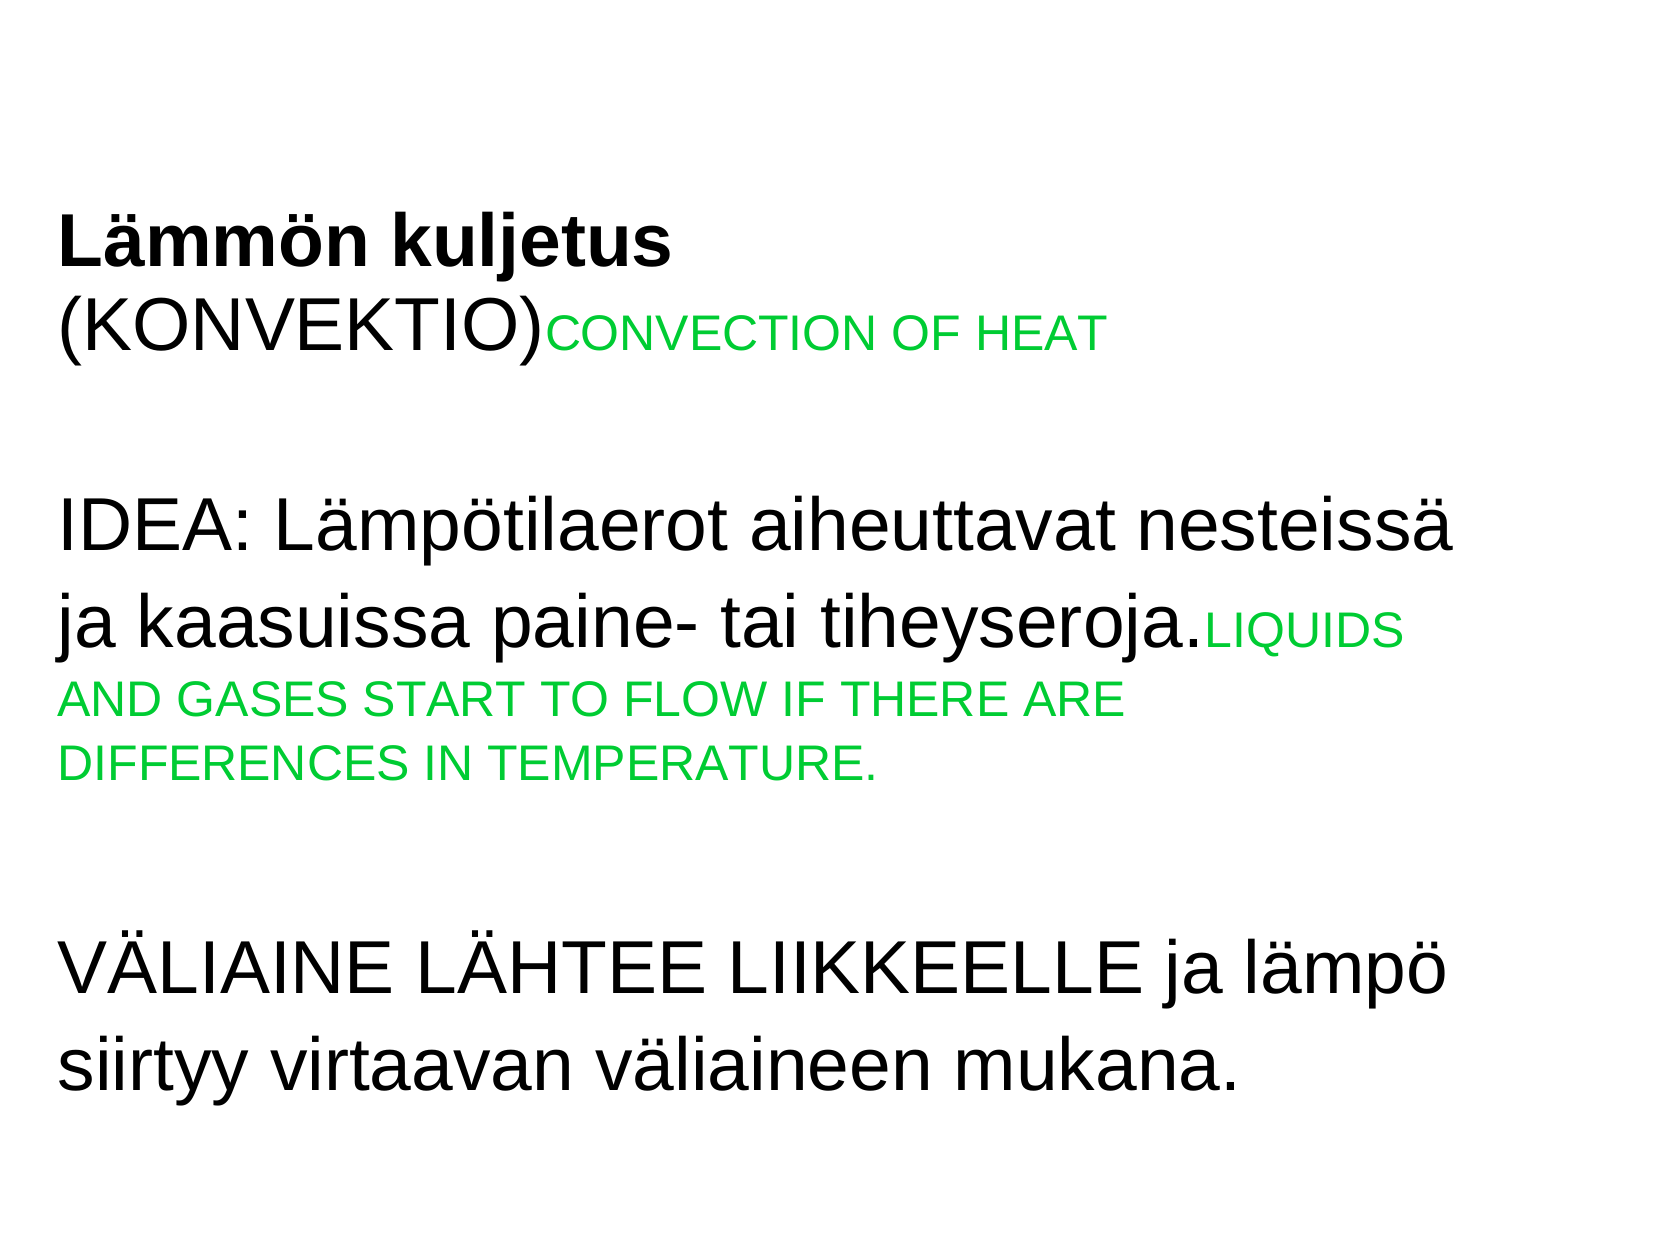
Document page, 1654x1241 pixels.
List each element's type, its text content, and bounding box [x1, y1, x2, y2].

text_box Lämmön kuljetus (KONVEKTIO)CONVECTION OF HEAT IDEA: Lämpötilaerot aiheuttavat nesteissä ja kaasuissa paine- tai tiheyseroja.LIQUIDS AND GASES START TO FLOW IF THERE ARE DIFFERENCES IN TEMPERATURE. VÄLIAINE LÄHTEE LIIKKEELLE ja lämpö siirtyy virtaavan väliaineen mukana. [42, 192, 1477, 909]
